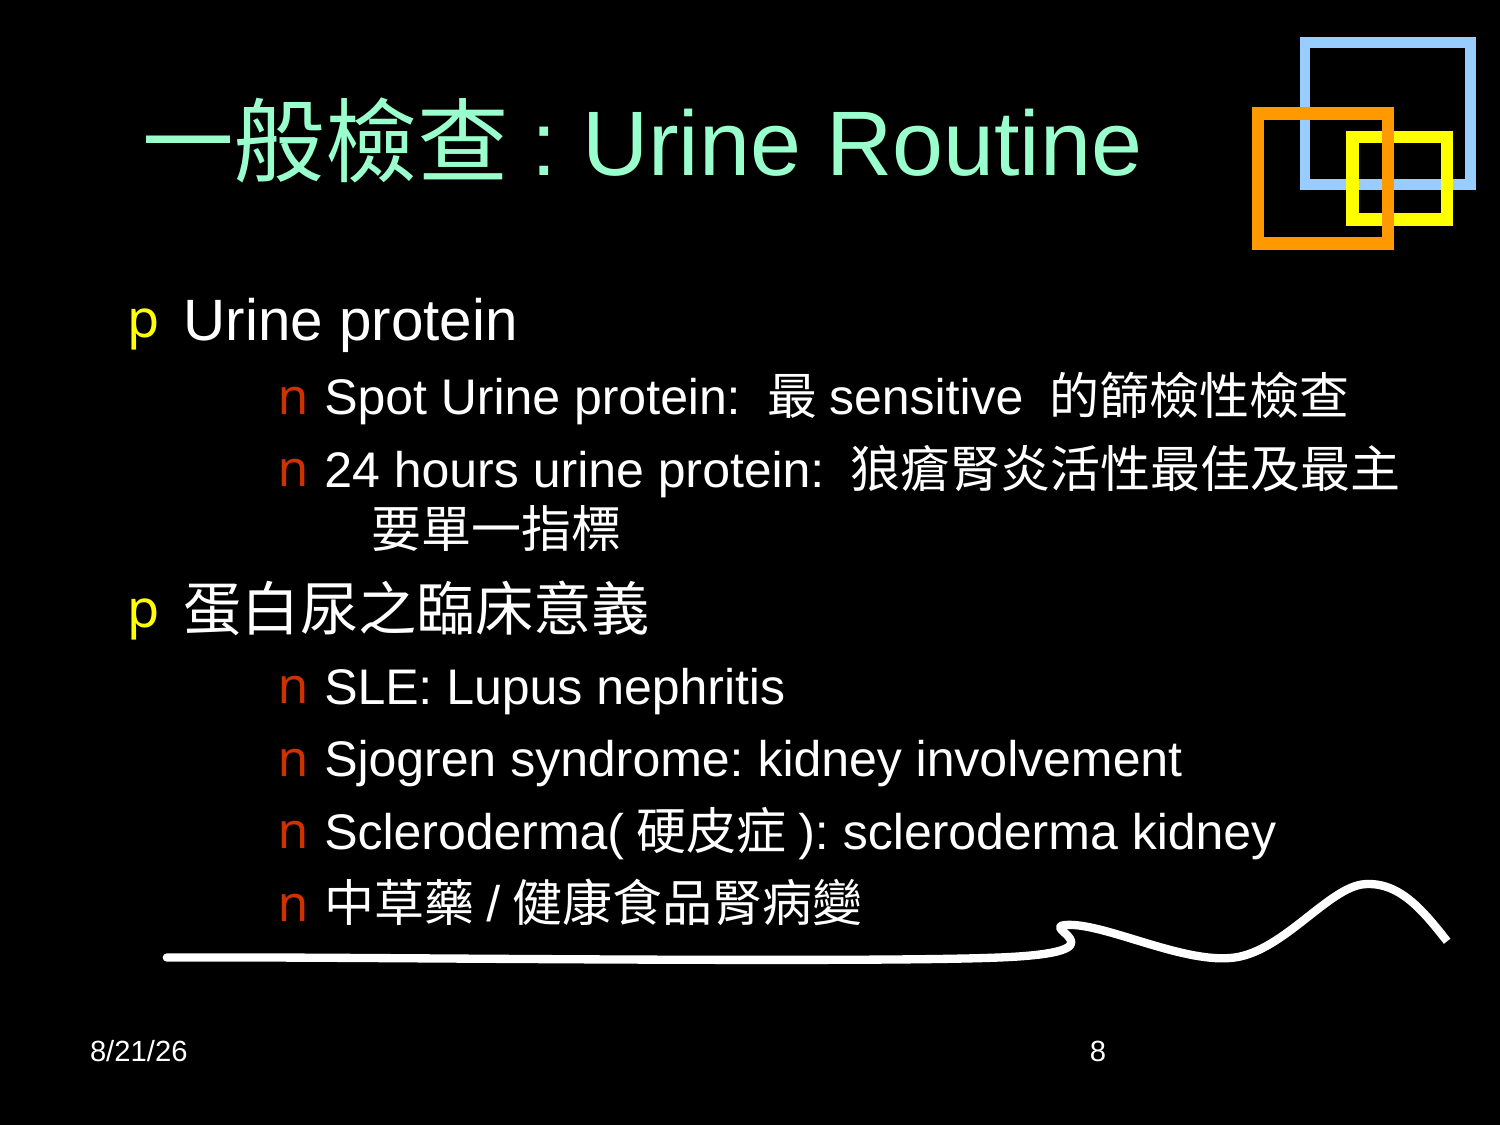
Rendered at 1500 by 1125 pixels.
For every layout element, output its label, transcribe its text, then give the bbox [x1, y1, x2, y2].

text_box [1074, 1024, 1426, 1103]
title 一般檢查: Urine Routine [75, 45, 1211, 233]
list Urine protein Spot Urine protein: 最sensitive 的篩檢性檢查 24 hours urine protein: 狼瘡腎炎活性最佳及最主要單一指標 蛋白尿之臨床意義 SLE: Lupus nephritis Sjogren syndrome: kidney involvement Scleroderma(硬皮症): scleroderma kidney 中草藥/健康食品腎病變 [112, 275, 1450, 951]
text_box [75, 1024, 426, 1103]
